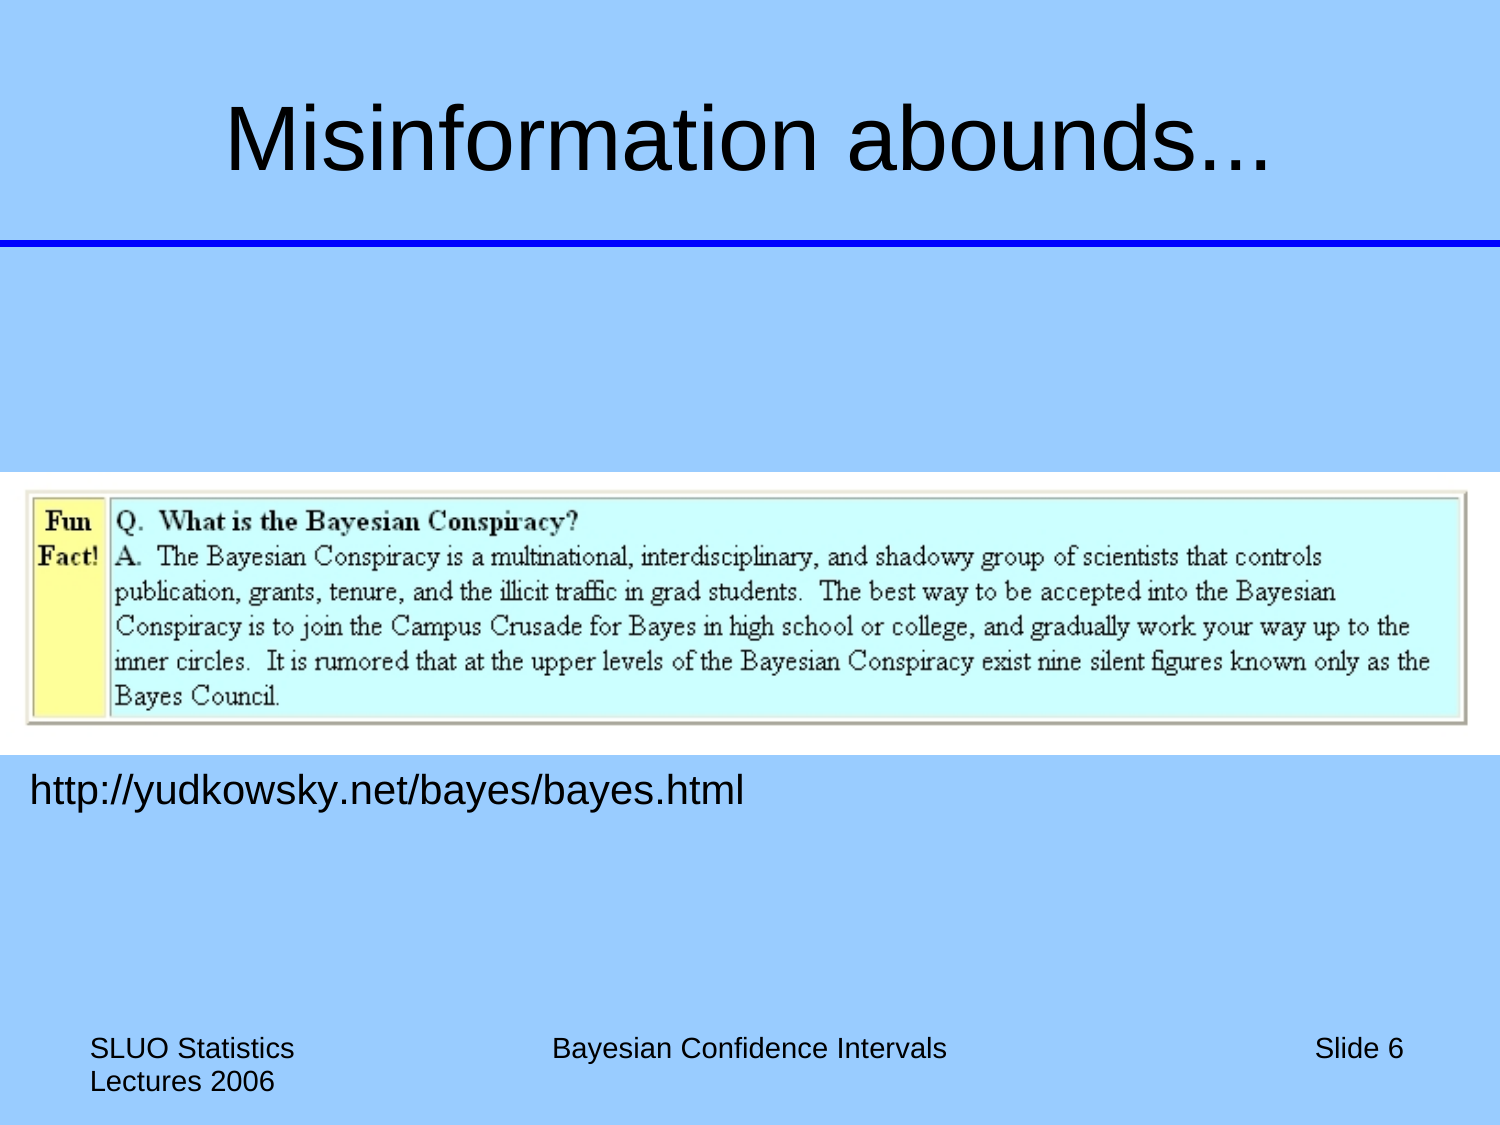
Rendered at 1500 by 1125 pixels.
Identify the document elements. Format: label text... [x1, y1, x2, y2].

picture [0, 472, 1500, 755]
list http://yudkowsky.net/bayes/bayes.html [29, 766, 1380, 857]
title Misinformation abounds... [75, 45, 1426, 233]
